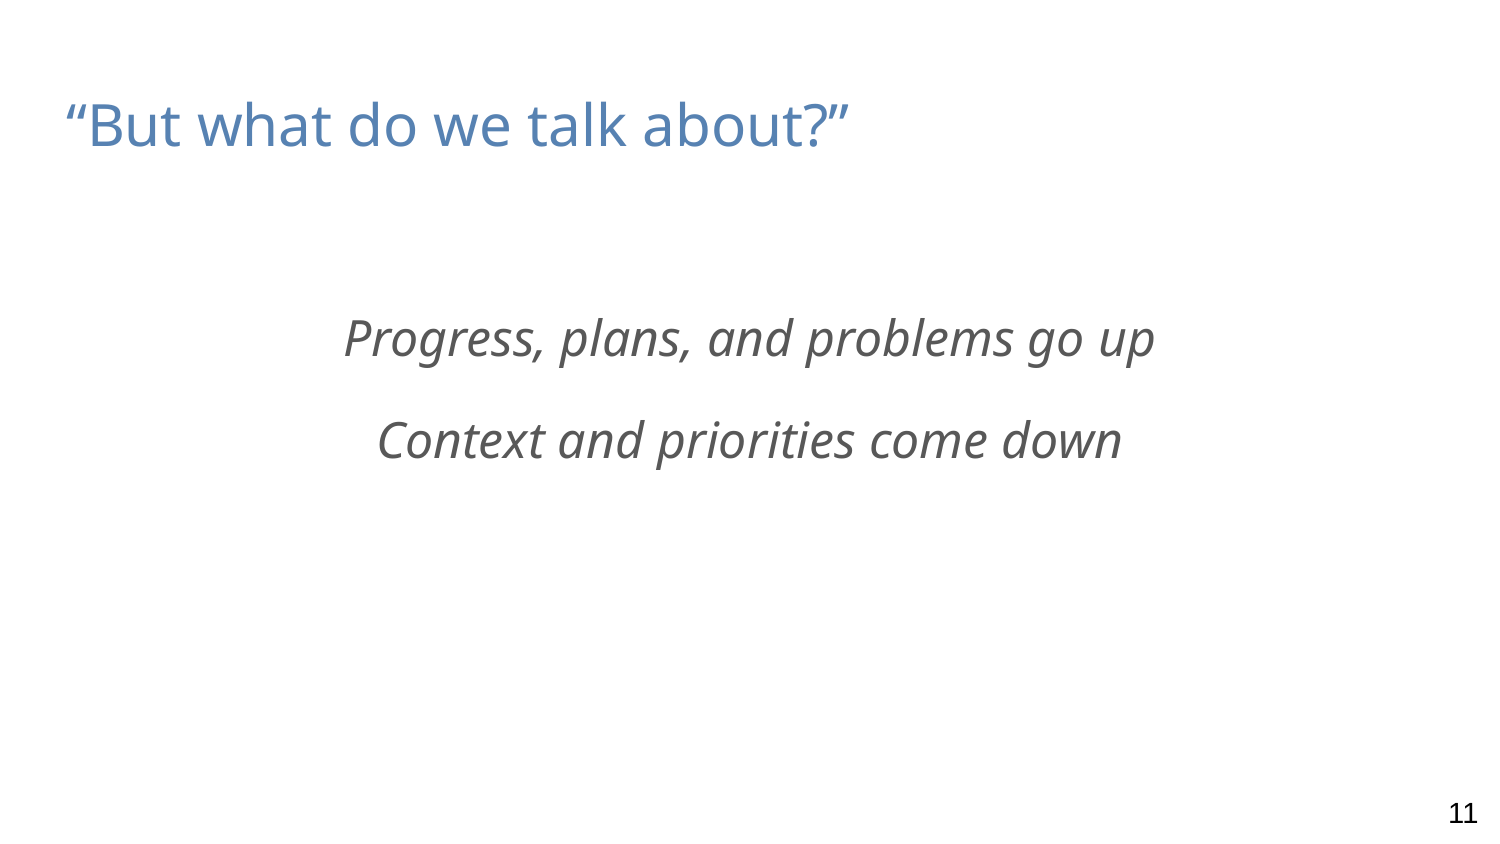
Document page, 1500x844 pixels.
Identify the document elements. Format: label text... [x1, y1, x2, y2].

list Progress, plans, and problems go up Context and priorities come down [51, 189, 1449, 750]
title “But what do we talk about?” [51, 72, 1449, 167]
slide_number <number> [1403, 779, 1494, 844]
